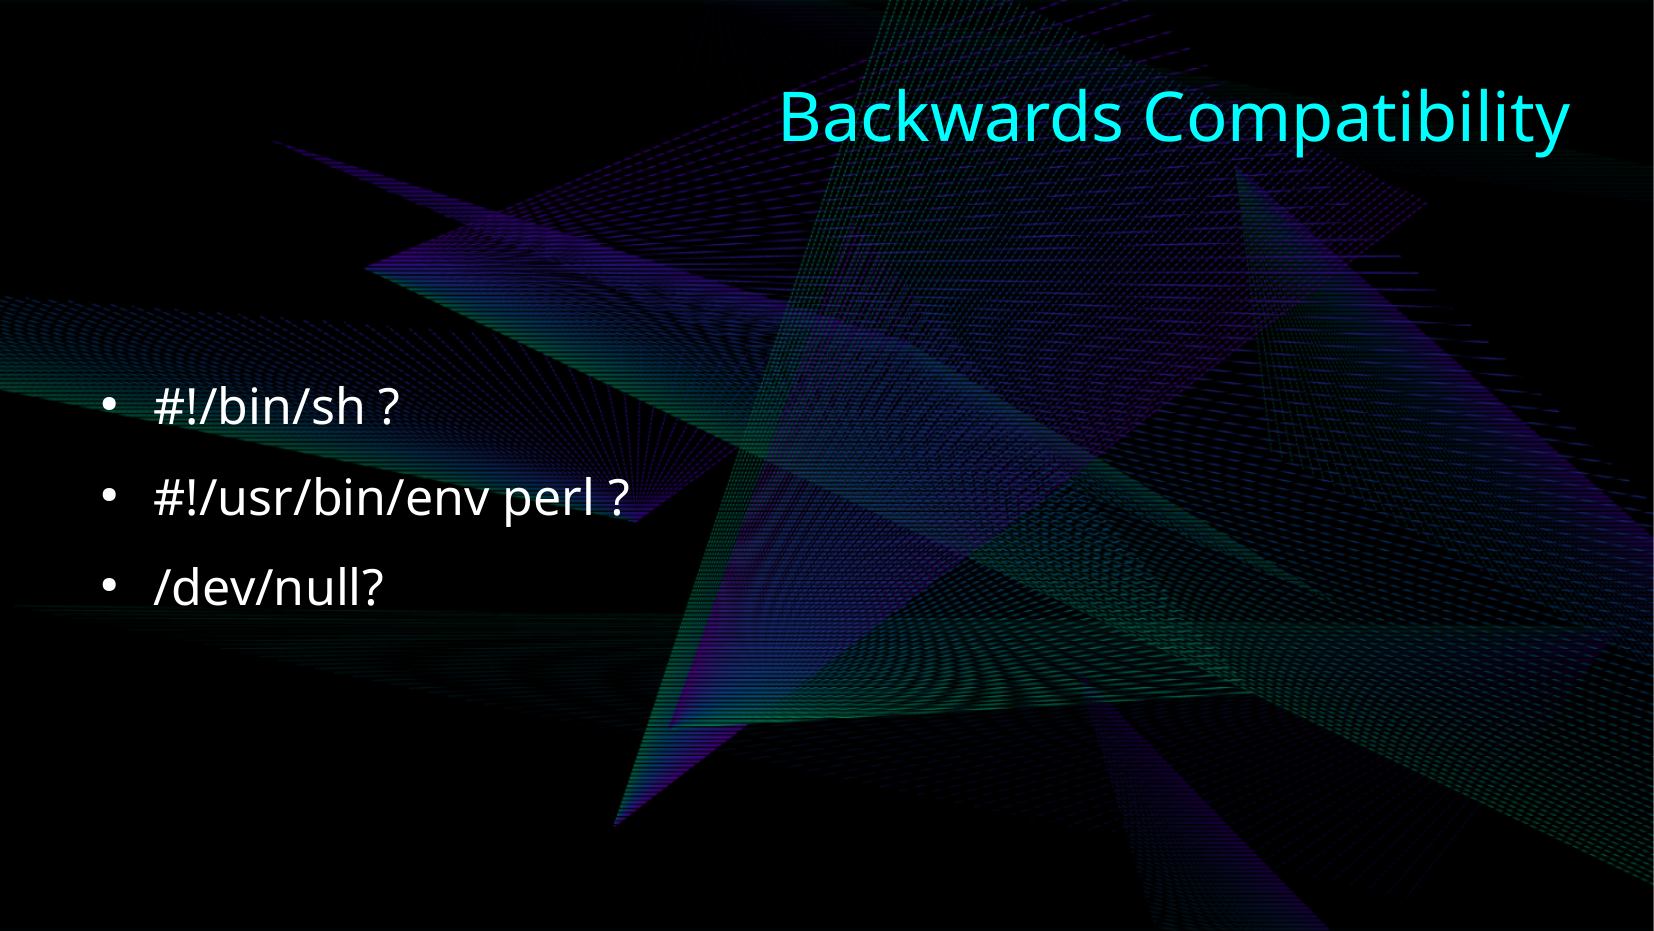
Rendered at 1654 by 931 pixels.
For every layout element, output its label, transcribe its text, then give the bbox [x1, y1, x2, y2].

title Backwards Compatibility [82, 37, 1571, 193]
picture [0, 0, 1654, 931]
list #!/bin/sh ? #!/usr/bin/env perl ? /dev/null? [82, 371, 1571, 769]
